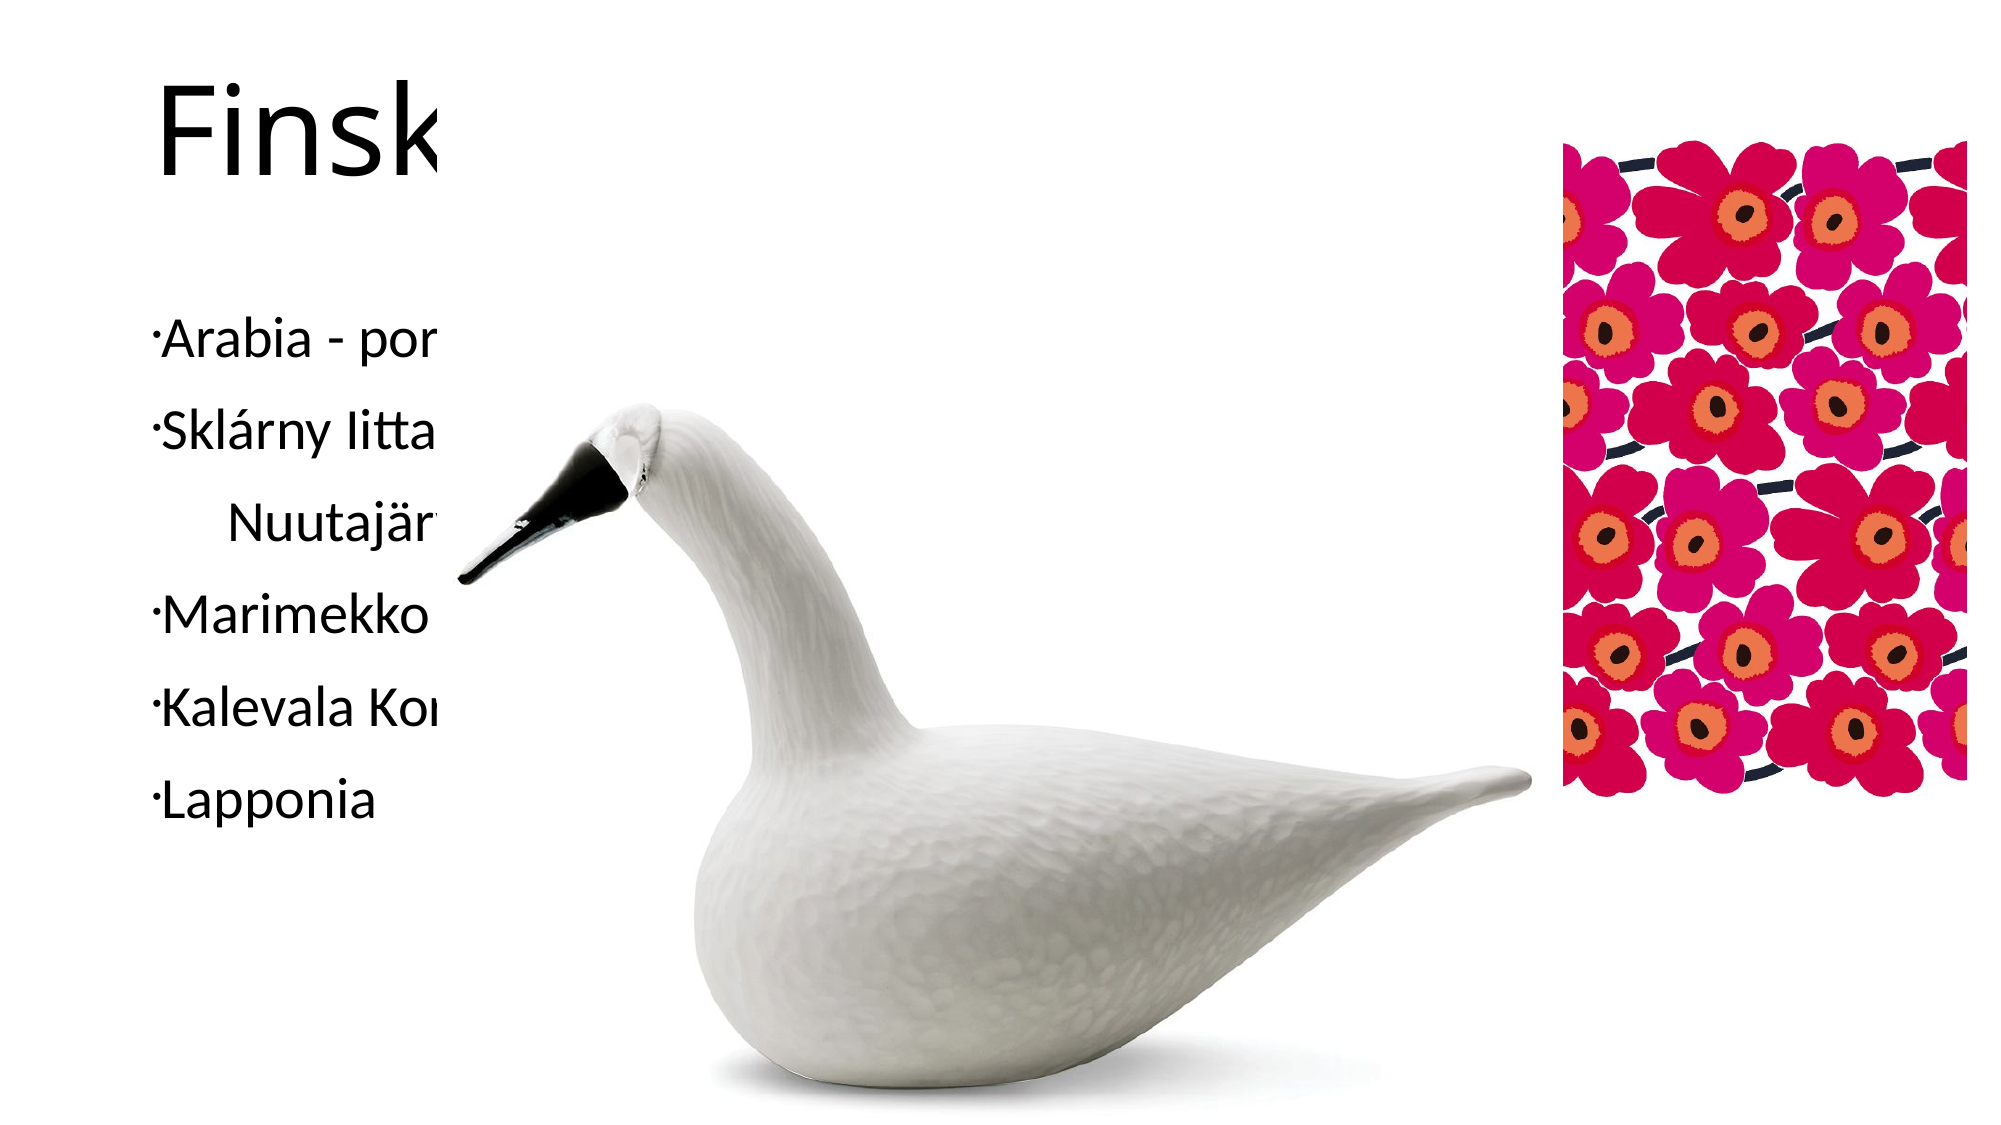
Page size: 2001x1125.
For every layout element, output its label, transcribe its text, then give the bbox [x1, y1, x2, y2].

list Arabia - porcelán Sklárny Iittala (Oiva Toikka), Nuutajärvi Marimekko – textilie, bytové doplňky Kalevala Koru Lapponia [137, 299, 437, 1014]
title Finský design [137, 59, 437, 278]
title Finský design [1563, 59, 1863, 278]
picture [437, 0, 1967, 1125]
list Arabia - porcelán Sklárny Iittala (Oiva Toikka), Nuutajärvi Marimekko – textilie, bytové doplňky Kalevala Koru Lapponia [1563, 299, 1863, 1014]
